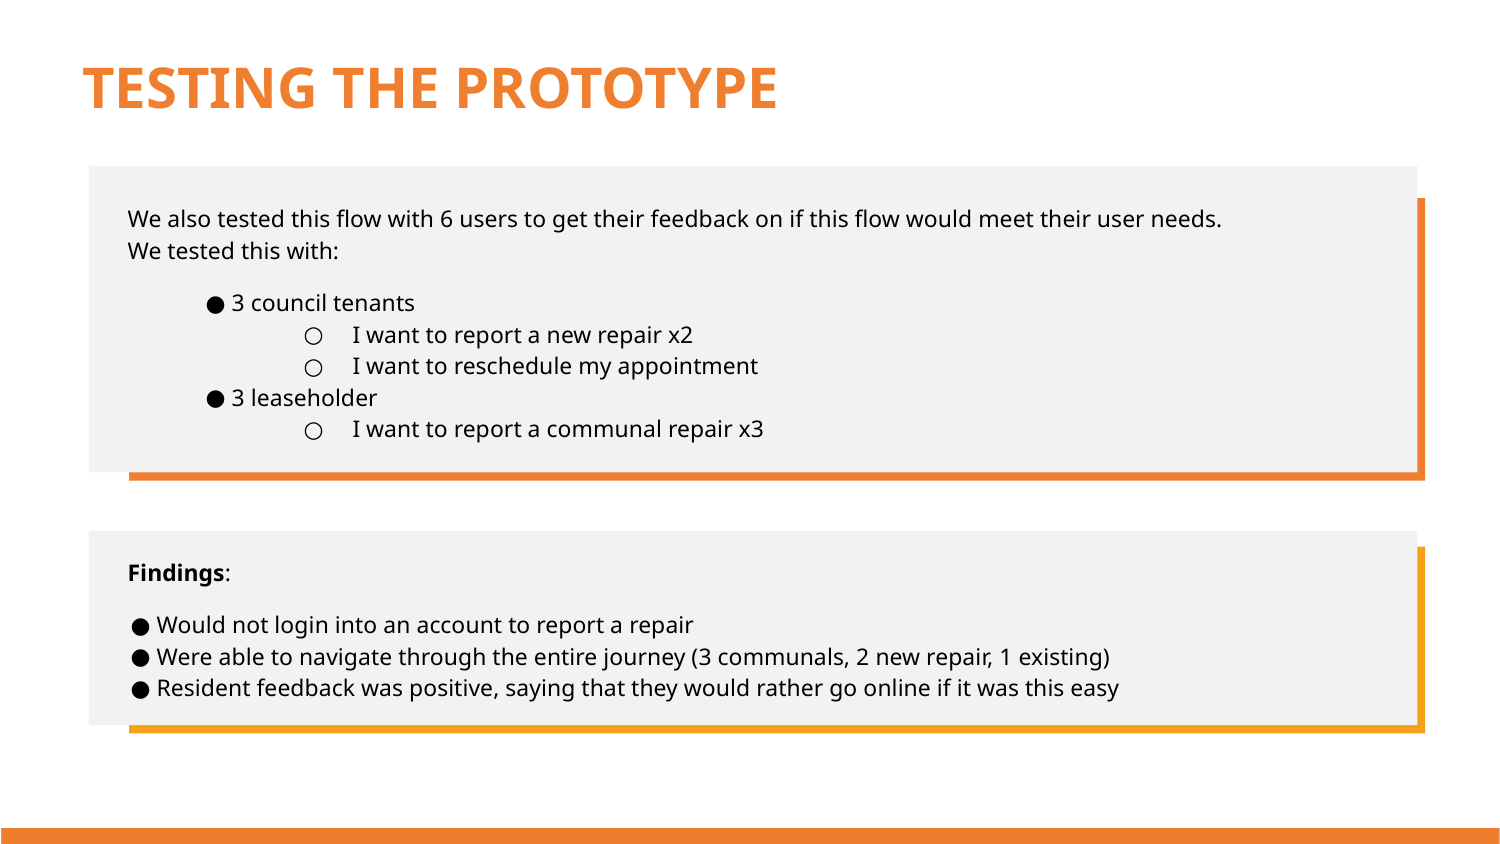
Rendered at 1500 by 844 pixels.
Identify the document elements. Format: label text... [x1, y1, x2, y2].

text_box Findings: Would not login into an account to report a repair Were able to navigate through the entire journey (3 communals, 2 new repair, 1 existing) Resident feedback was positive, saying that they would rather go online if it was this easy [121, 548, 1400, 710]
text_box [88, 165, 1426, 481]
picture [0, 828, 1500, 844]
text_box [88, 530, 1426, 734]
text_box TESTING THE PROTOTYPE [71, 46, 1417, 135]
text_box We also tested this flow with 6 users to get their feedback on if this flow would meet their user needs. We tested this with: 3 council tenants I want to report a new repair x2 I want to reschedule my appointment 3 leaseholder I want to report a communal repair x3 [121, 195, 1384, 435]
